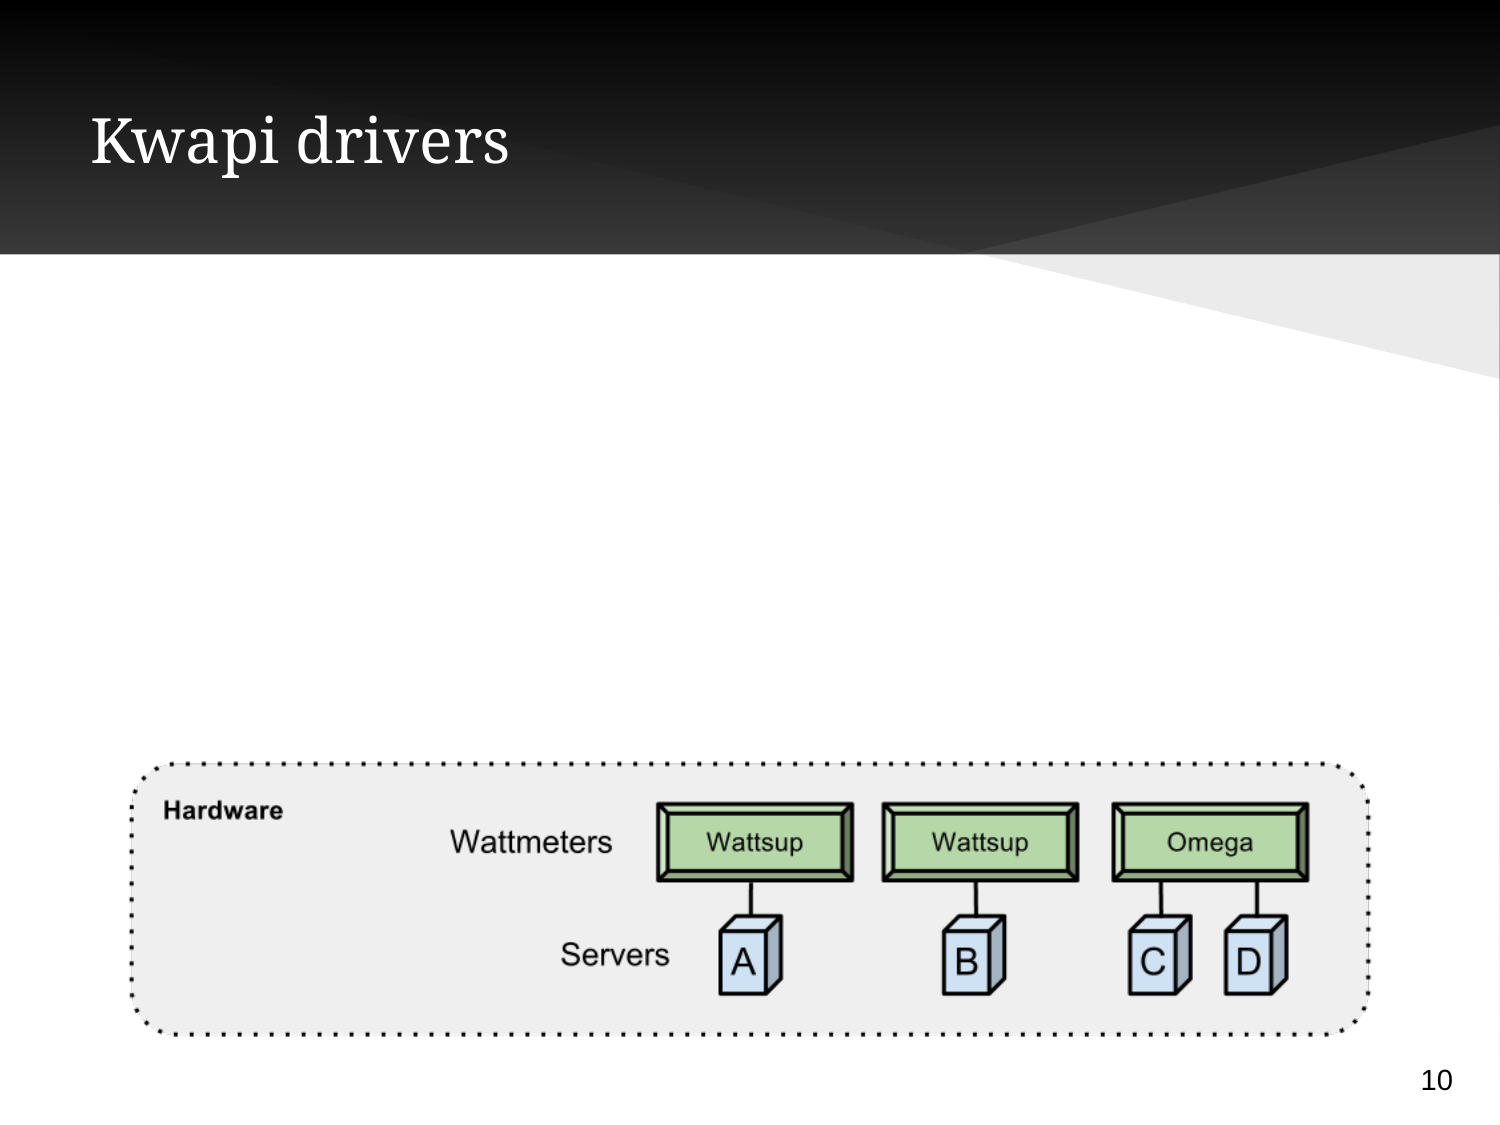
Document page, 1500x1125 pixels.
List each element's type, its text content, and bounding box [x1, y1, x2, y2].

title Kwapi drivers [75, 45, 1425, 233]
text_box 10 [1405, 1046, 1471, 1097]
picture [102, 330, 1398, 1061]
